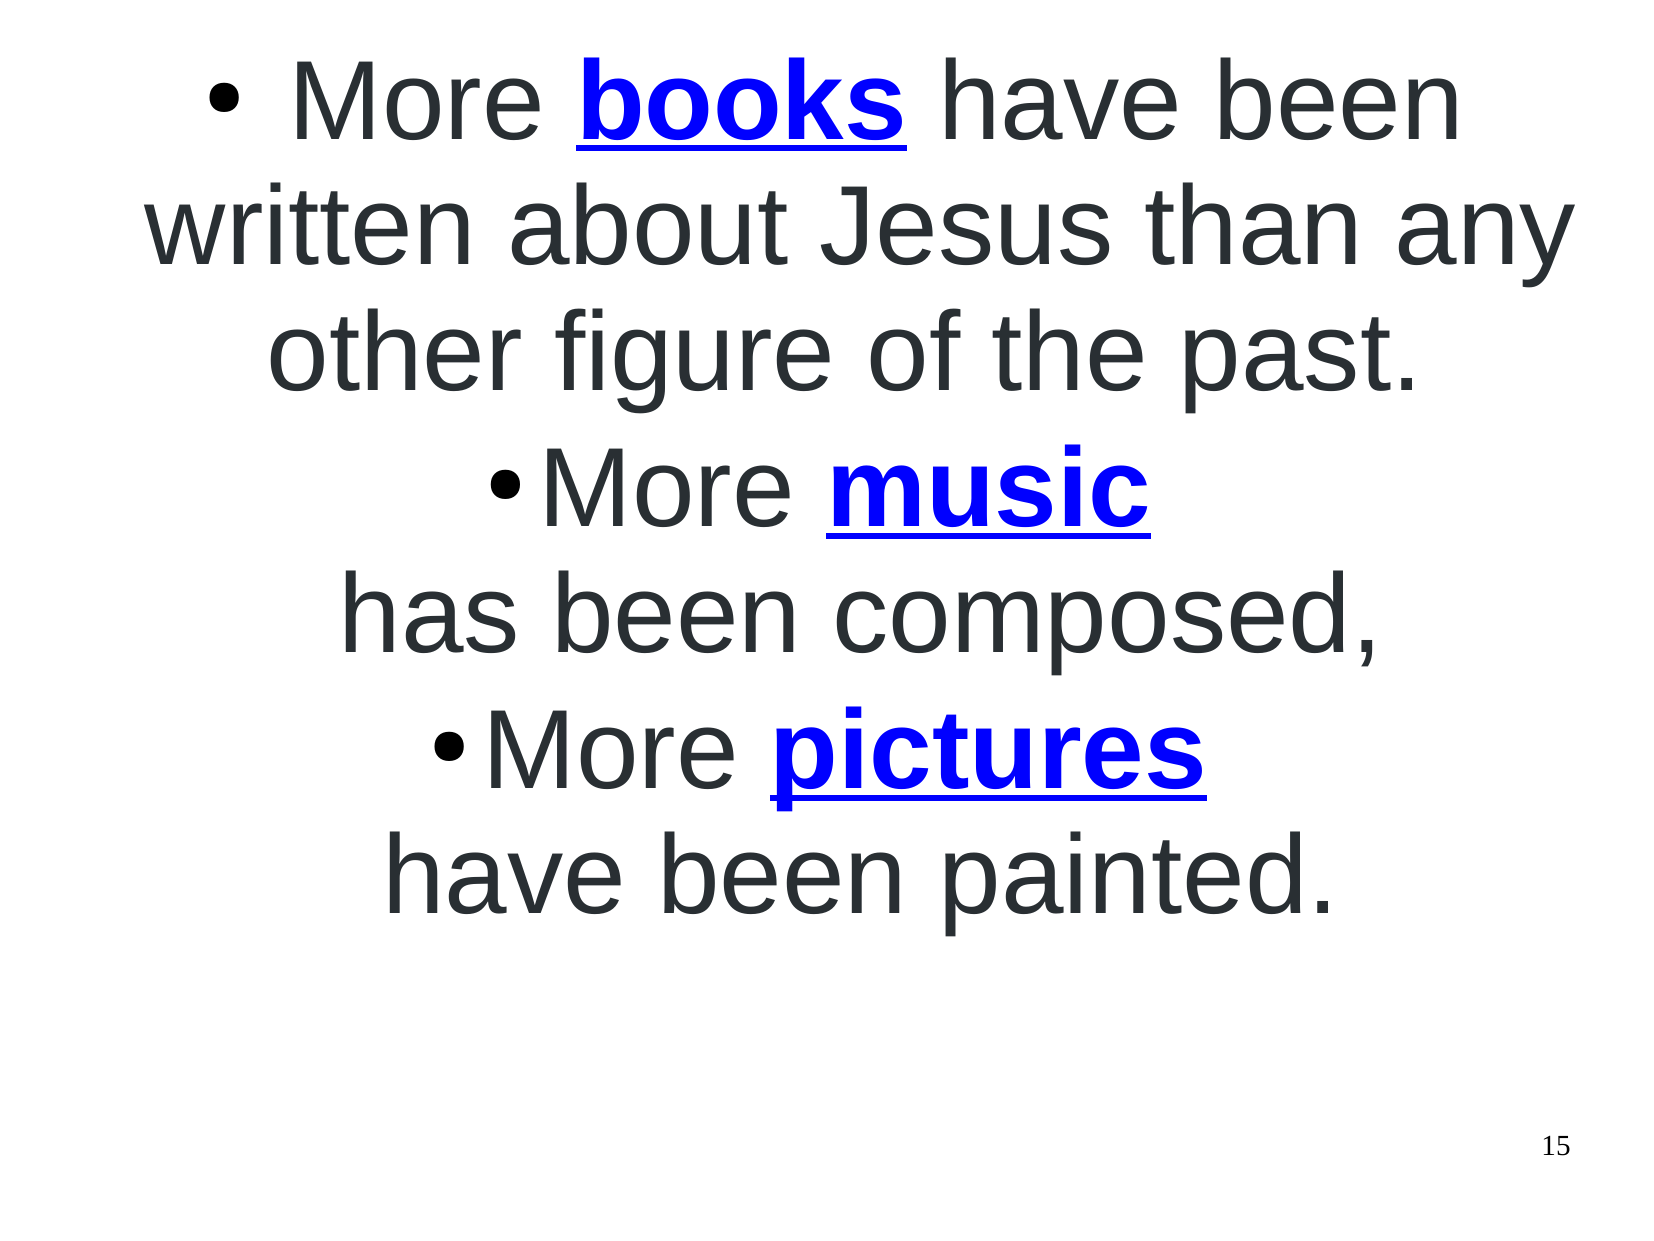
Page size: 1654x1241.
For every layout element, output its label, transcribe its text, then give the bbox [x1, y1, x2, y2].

list More books have been written about Jesus than any other figure of the past. More music has been composed, More pictures have been painted. [37, 37, 1613, 1238]
